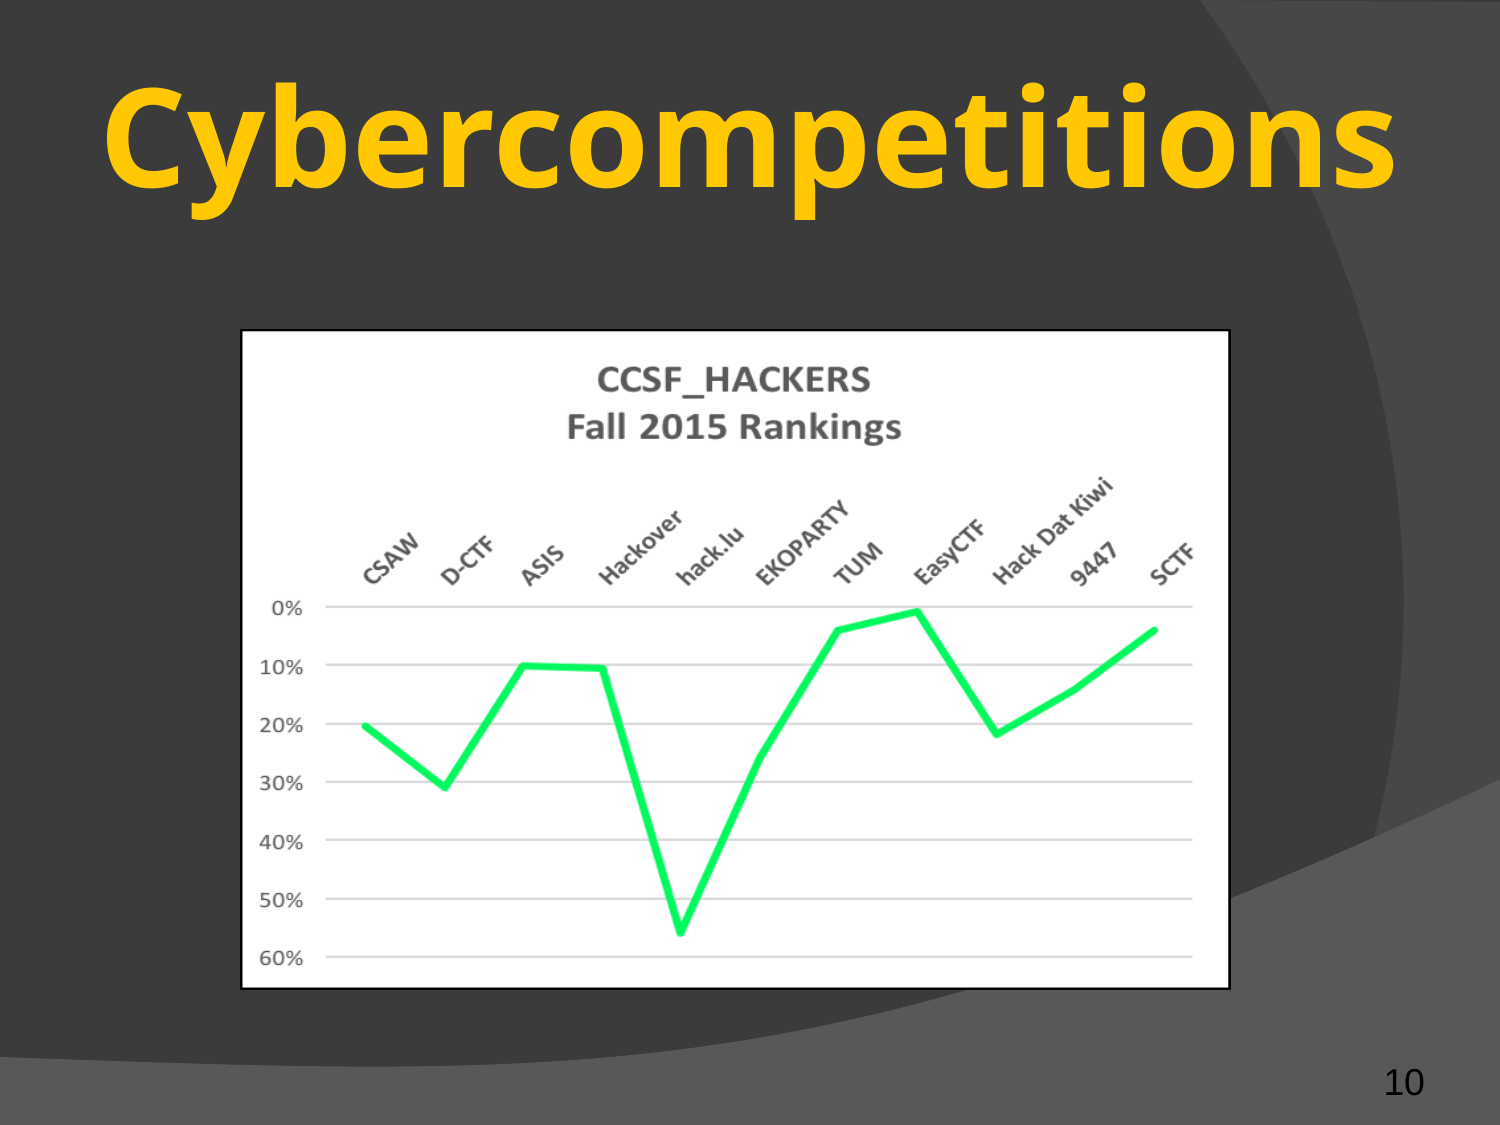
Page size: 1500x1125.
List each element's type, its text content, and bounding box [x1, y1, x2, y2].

picture [240, 329, 1231, 991]
title Cybercompetitions [75, 50, 1425, 238]
text_box 10 [1074, 1057, 1425, 1104]
